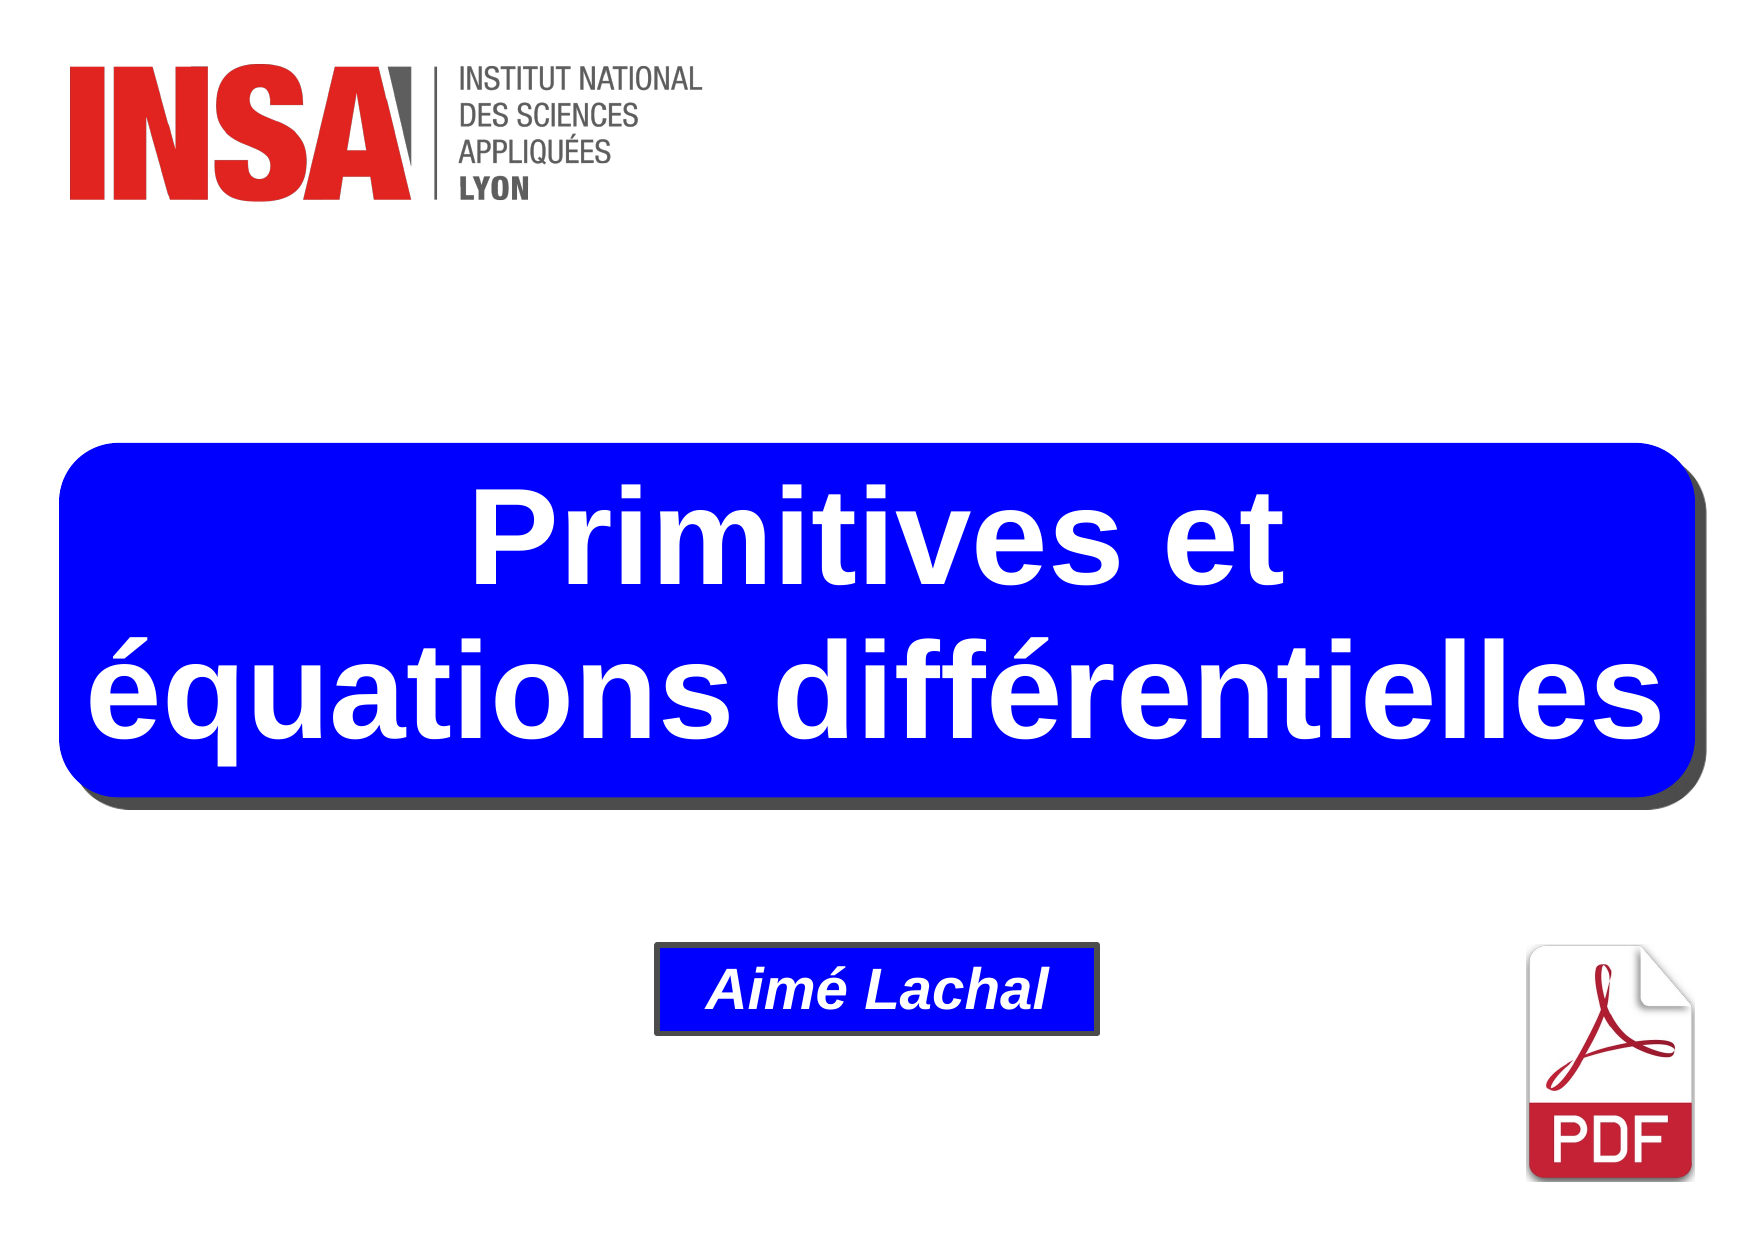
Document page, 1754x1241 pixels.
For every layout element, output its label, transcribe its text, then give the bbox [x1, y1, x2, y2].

text_box Primitives et équations différentielles [59, 442, 1695, 798]
picture [59, 58, 713, 207]
picture [1526, 944, 1695, 1182]
title Aimé Lachal [657, 944, 1098, 1034]
